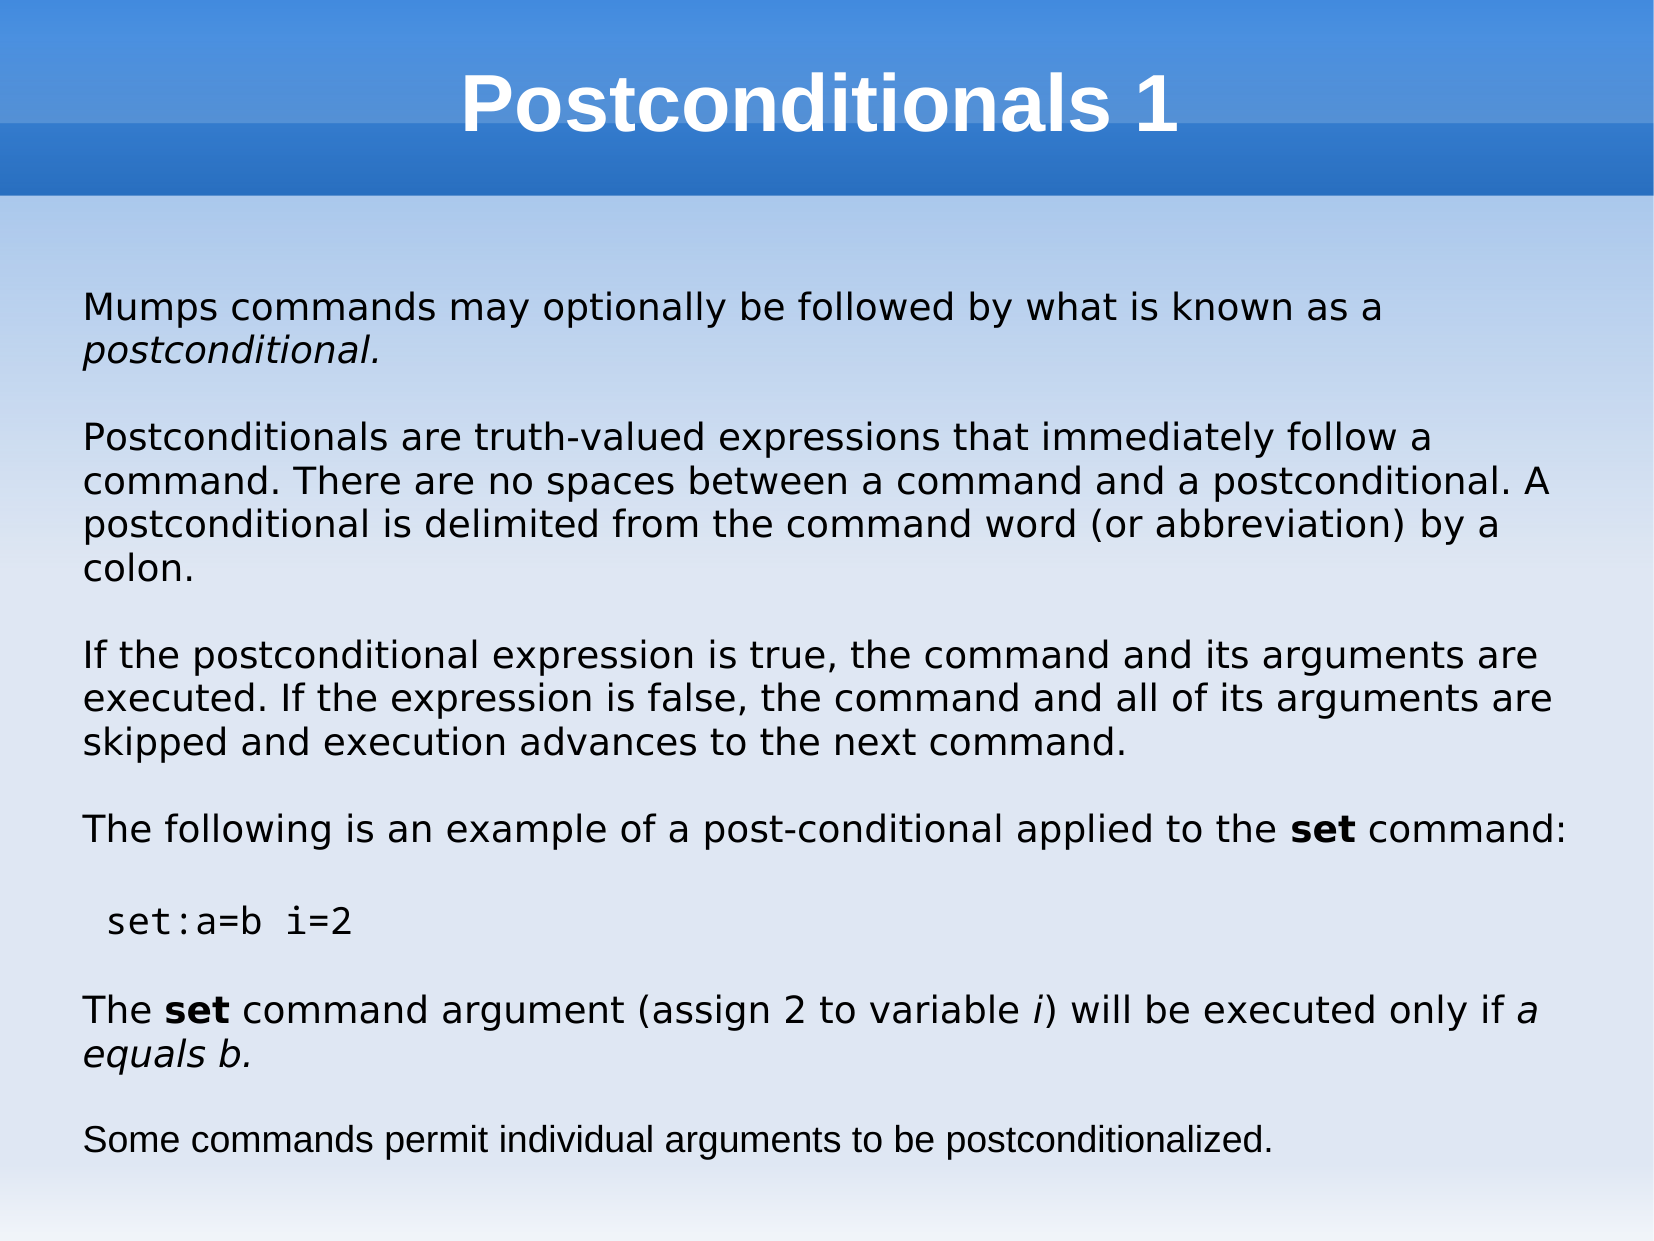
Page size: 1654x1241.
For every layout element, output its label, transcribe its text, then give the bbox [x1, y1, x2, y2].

subtitle Mumps commands may optionally be followed by what is known as a postconditional. Postconditionals are truth-valued expressions that immediately follow a command. There are no spaces between a command and a postconditional. A postconditional is delimited from the command word (or abbreviation) by a colon. If the postconditional expression is true, the command and its arguments are executed. If the expression is false, the command and all of its arguments are skipped and execution advances to the next command. The following is an example of a post-conditional applied to the set command: set:a=b i=2 The set command argument (assign 2 to variable i) will be executed only if a equals b. Some commands permit individual arguments to be postconditionalized. [82, 191, 1571, 1208]
picture [0, 0, 1654, 1241]
title Postconditionals 1 [76, 0, 1565, 208]
